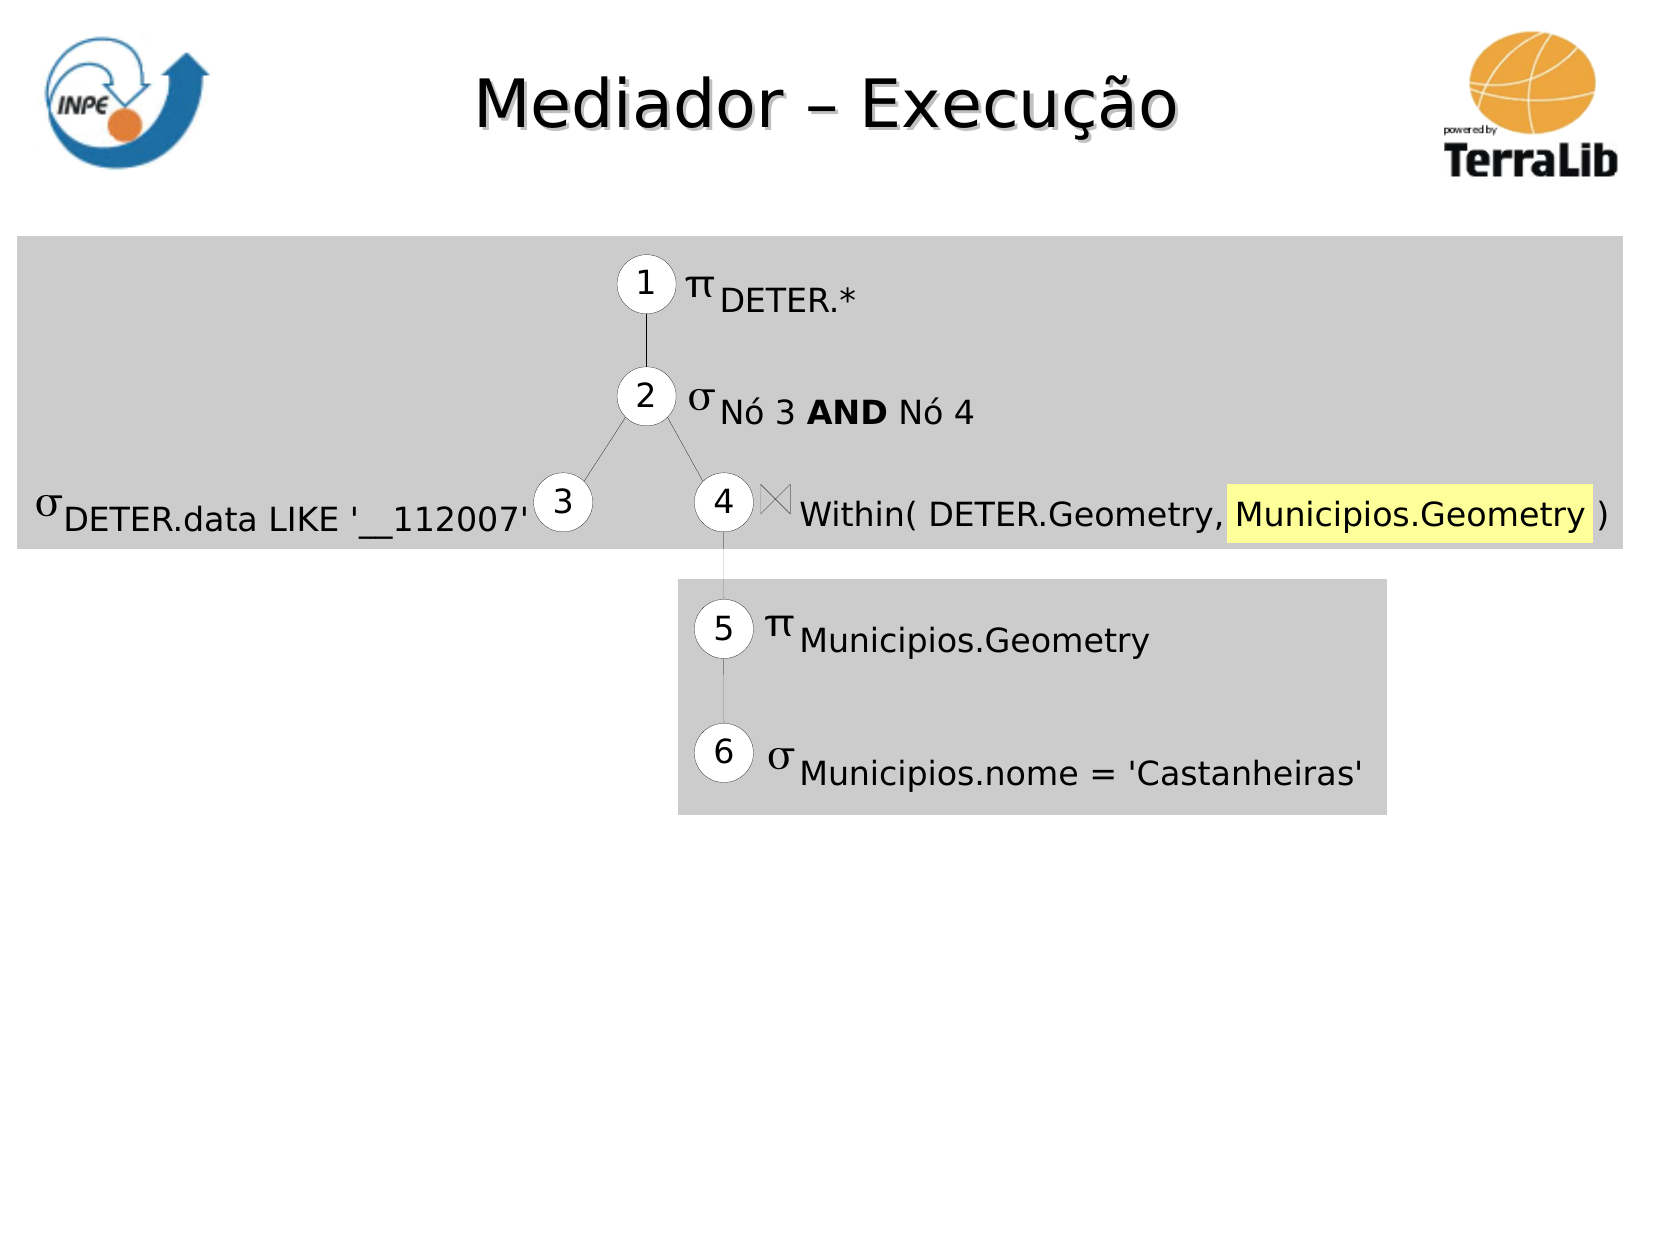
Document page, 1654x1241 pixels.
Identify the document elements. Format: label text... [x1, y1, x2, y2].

picture [16, 236, 1637, 817]
picture [1447, 29, 1619, 178]
picture [35, 29, 206, 178]
title Mediador – Execução [206, 25, 1447, 184]
